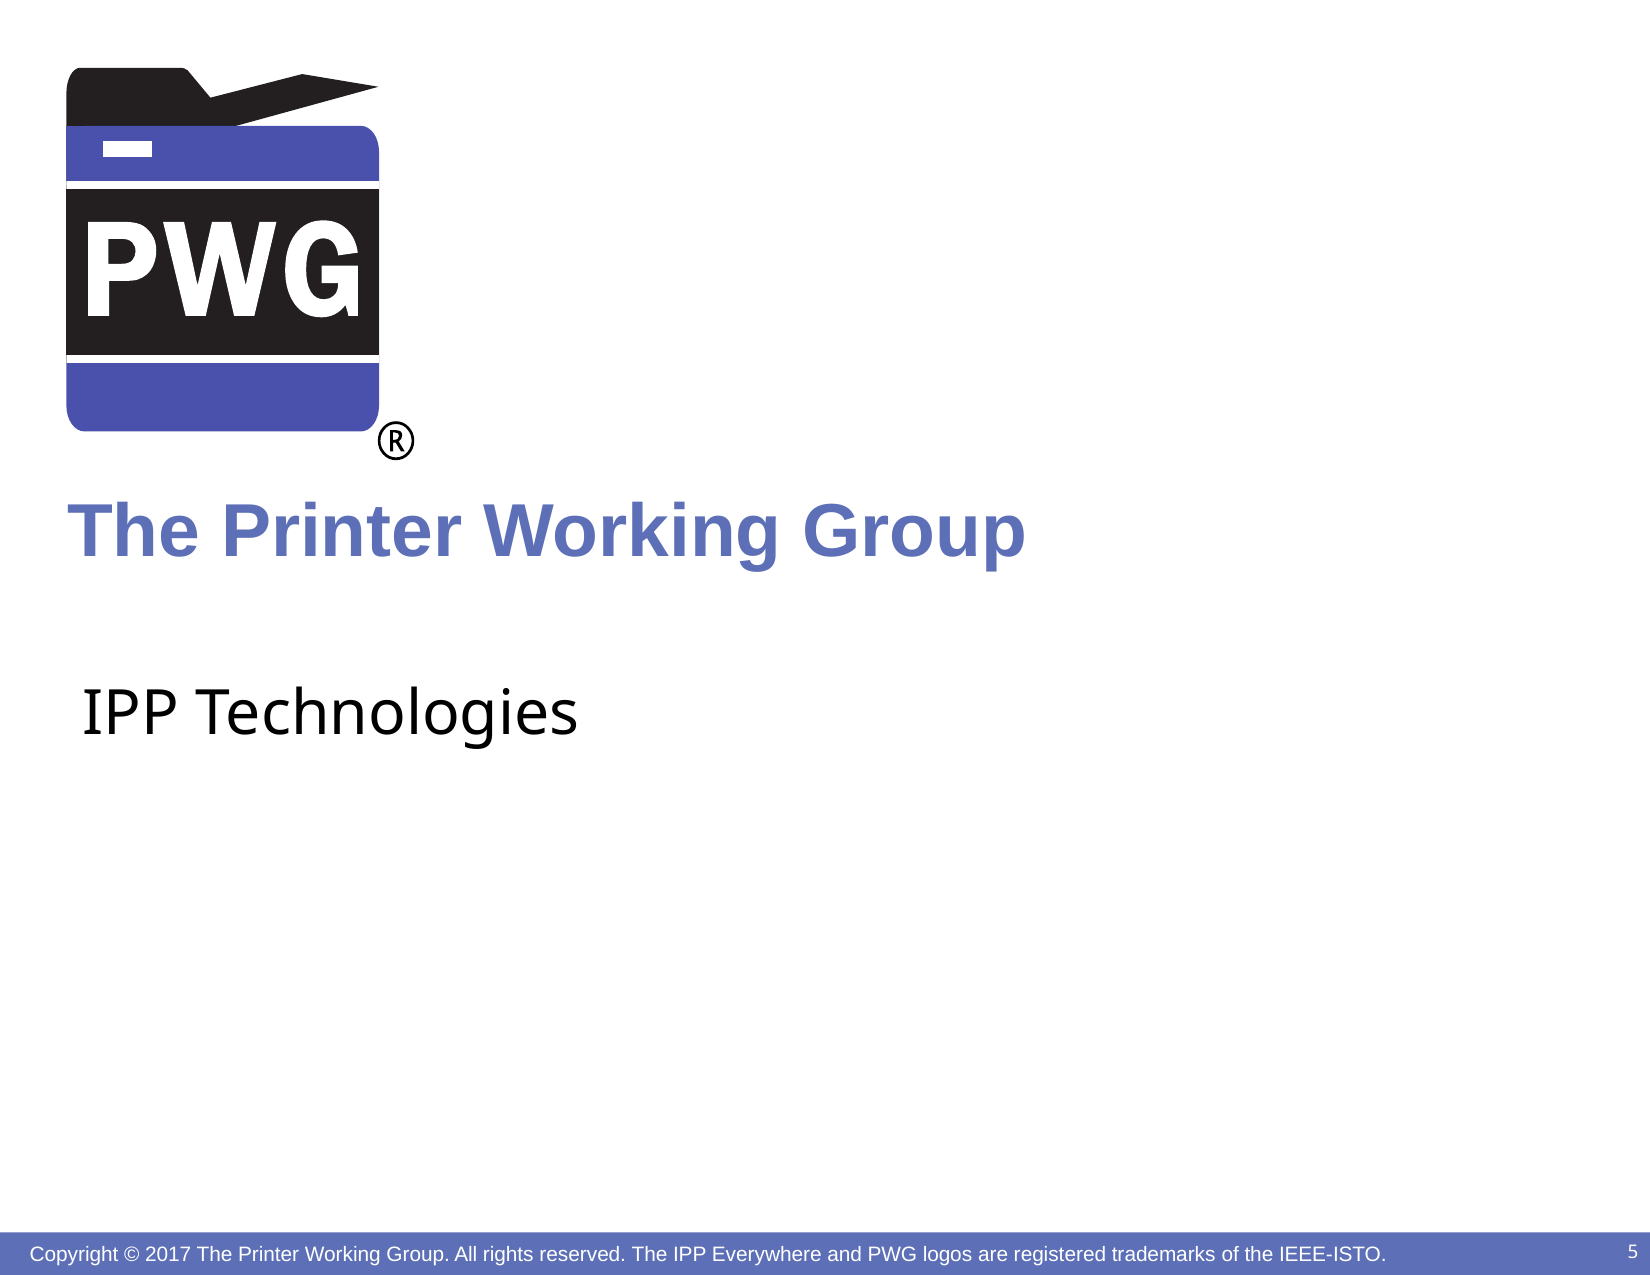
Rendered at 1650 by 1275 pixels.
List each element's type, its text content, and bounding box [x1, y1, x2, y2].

title IPP Technologies [82, 592, 1568, 829]
